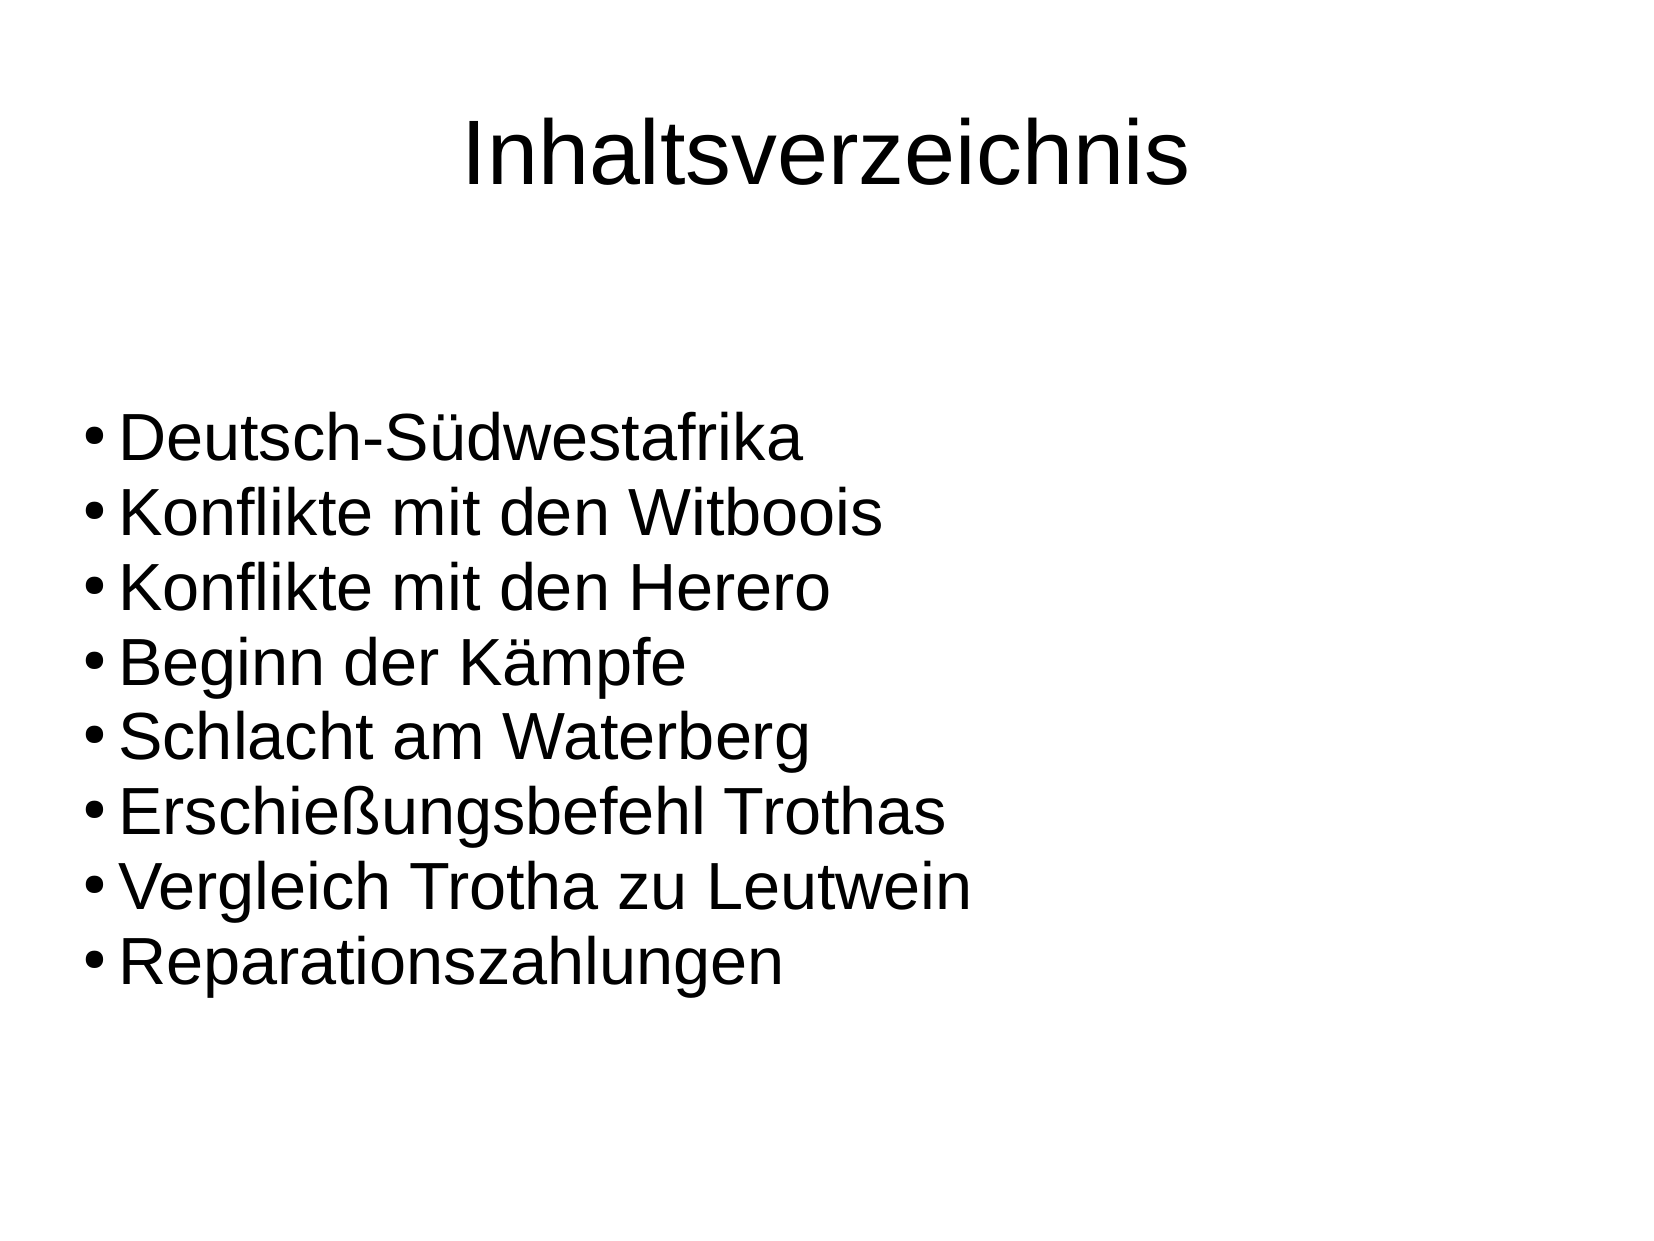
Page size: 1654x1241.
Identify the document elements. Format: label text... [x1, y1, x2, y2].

subtitle Deutsch-Südwestafrika Konflikte mit den Witboois Konflikte mit den Herero Beginn der Kämpfe Schlacht am Waterberg Erschießungsbefehl Trothas Vergleich Trotha zu Leutwein Reparationszahlungen [82, 290, 1571, 1109]
title Inhaltsverzeichnis [82, 49, 1571, 257]
